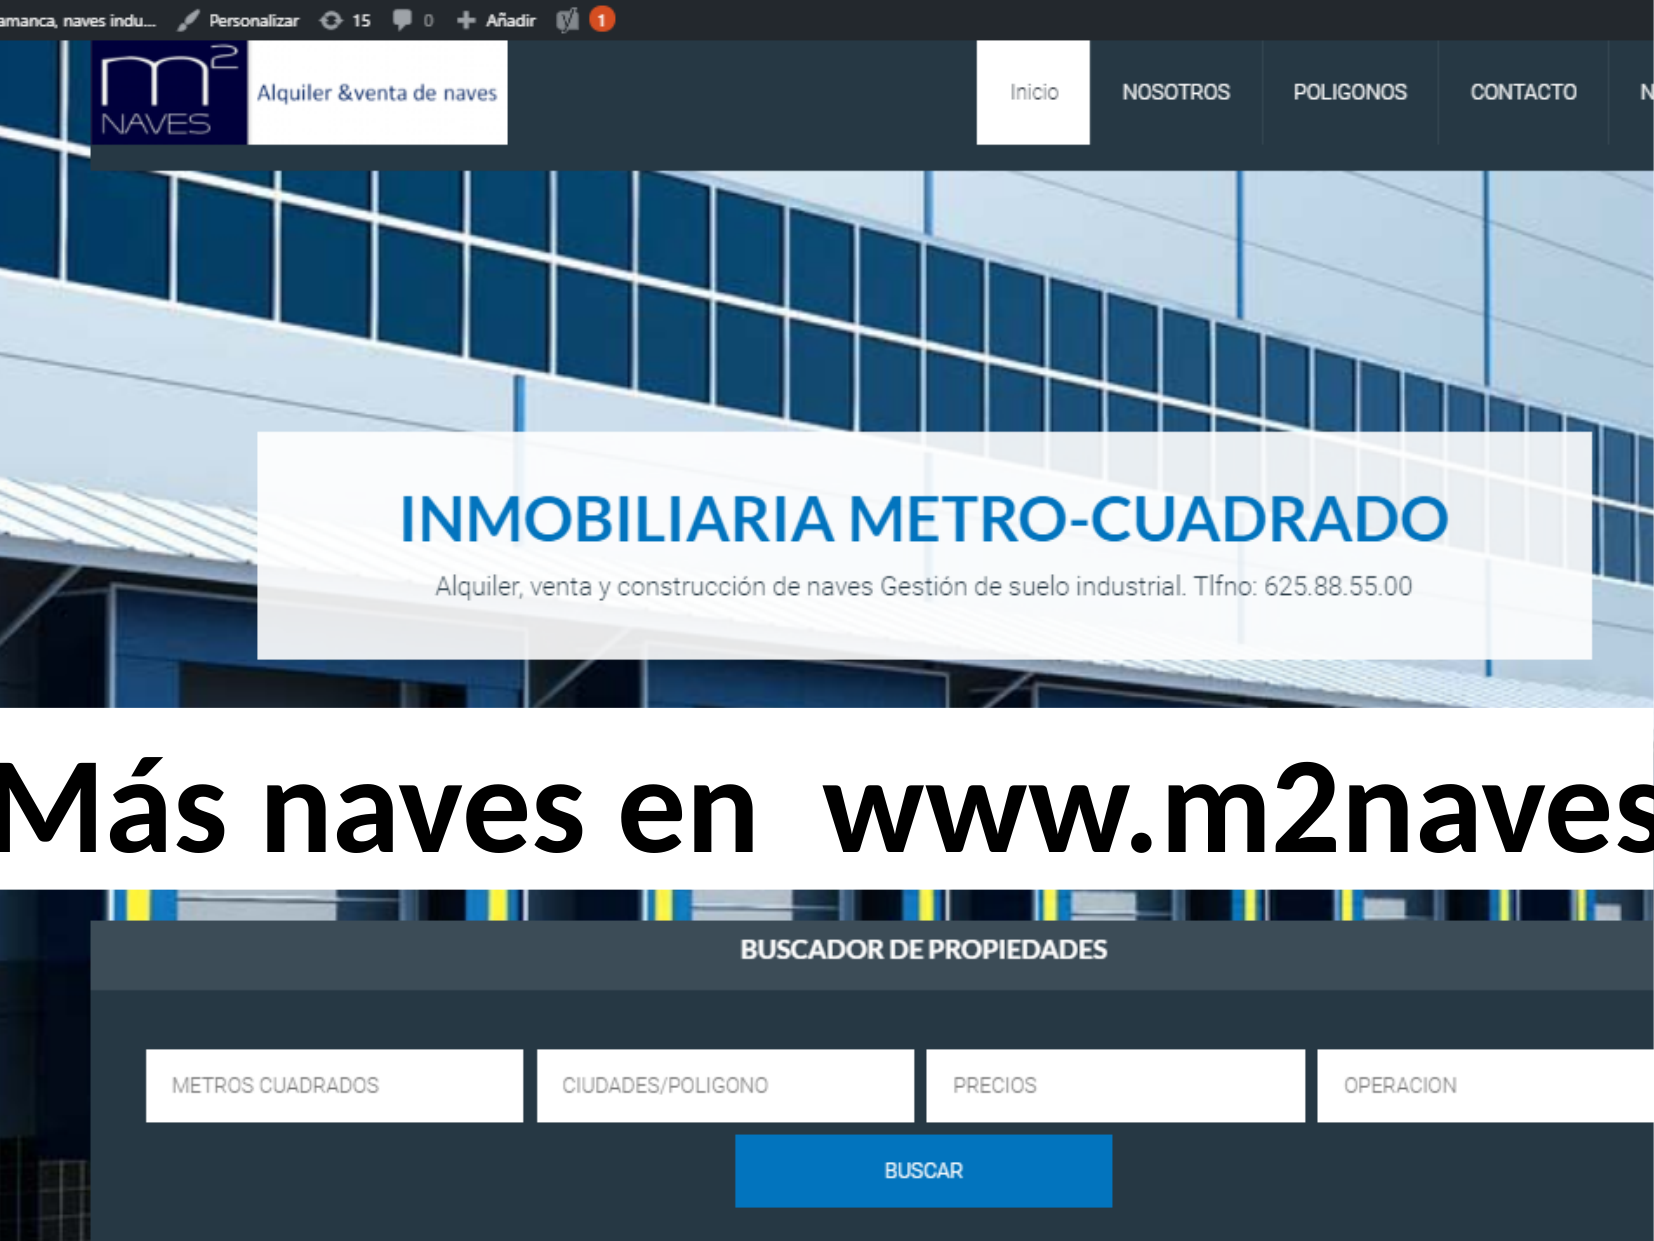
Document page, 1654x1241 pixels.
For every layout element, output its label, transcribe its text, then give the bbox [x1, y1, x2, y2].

text_box Más naves en www.m2naves.com [0, 707, 1654, 890]
picture [0, 0, 1654, 707]
picture [0, 890, 1654, 1241]
